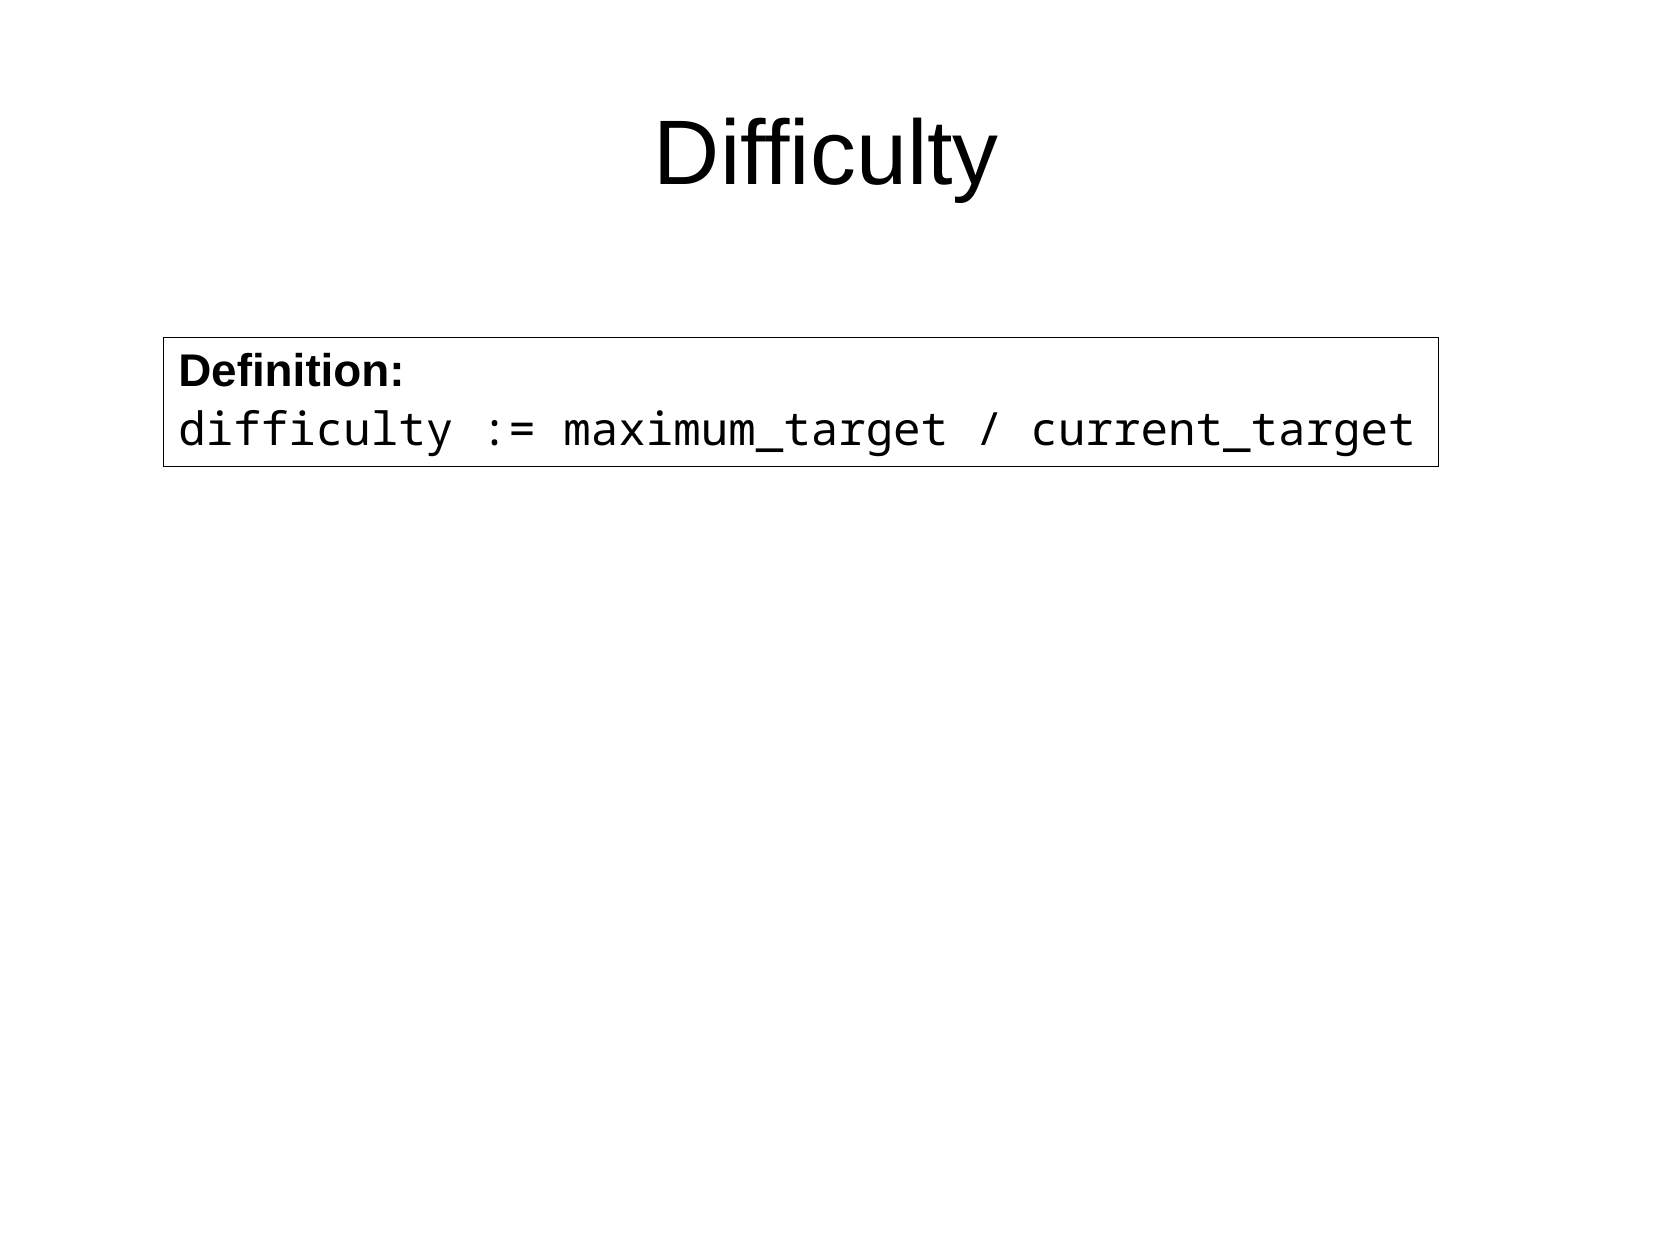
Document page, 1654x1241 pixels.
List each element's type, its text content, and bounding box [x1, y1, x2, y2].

title Difficulty [82, 56, 1571, 250]
text_box Definition: difficulty := maximum_target / current_target [163, 337, 1439, 457]
